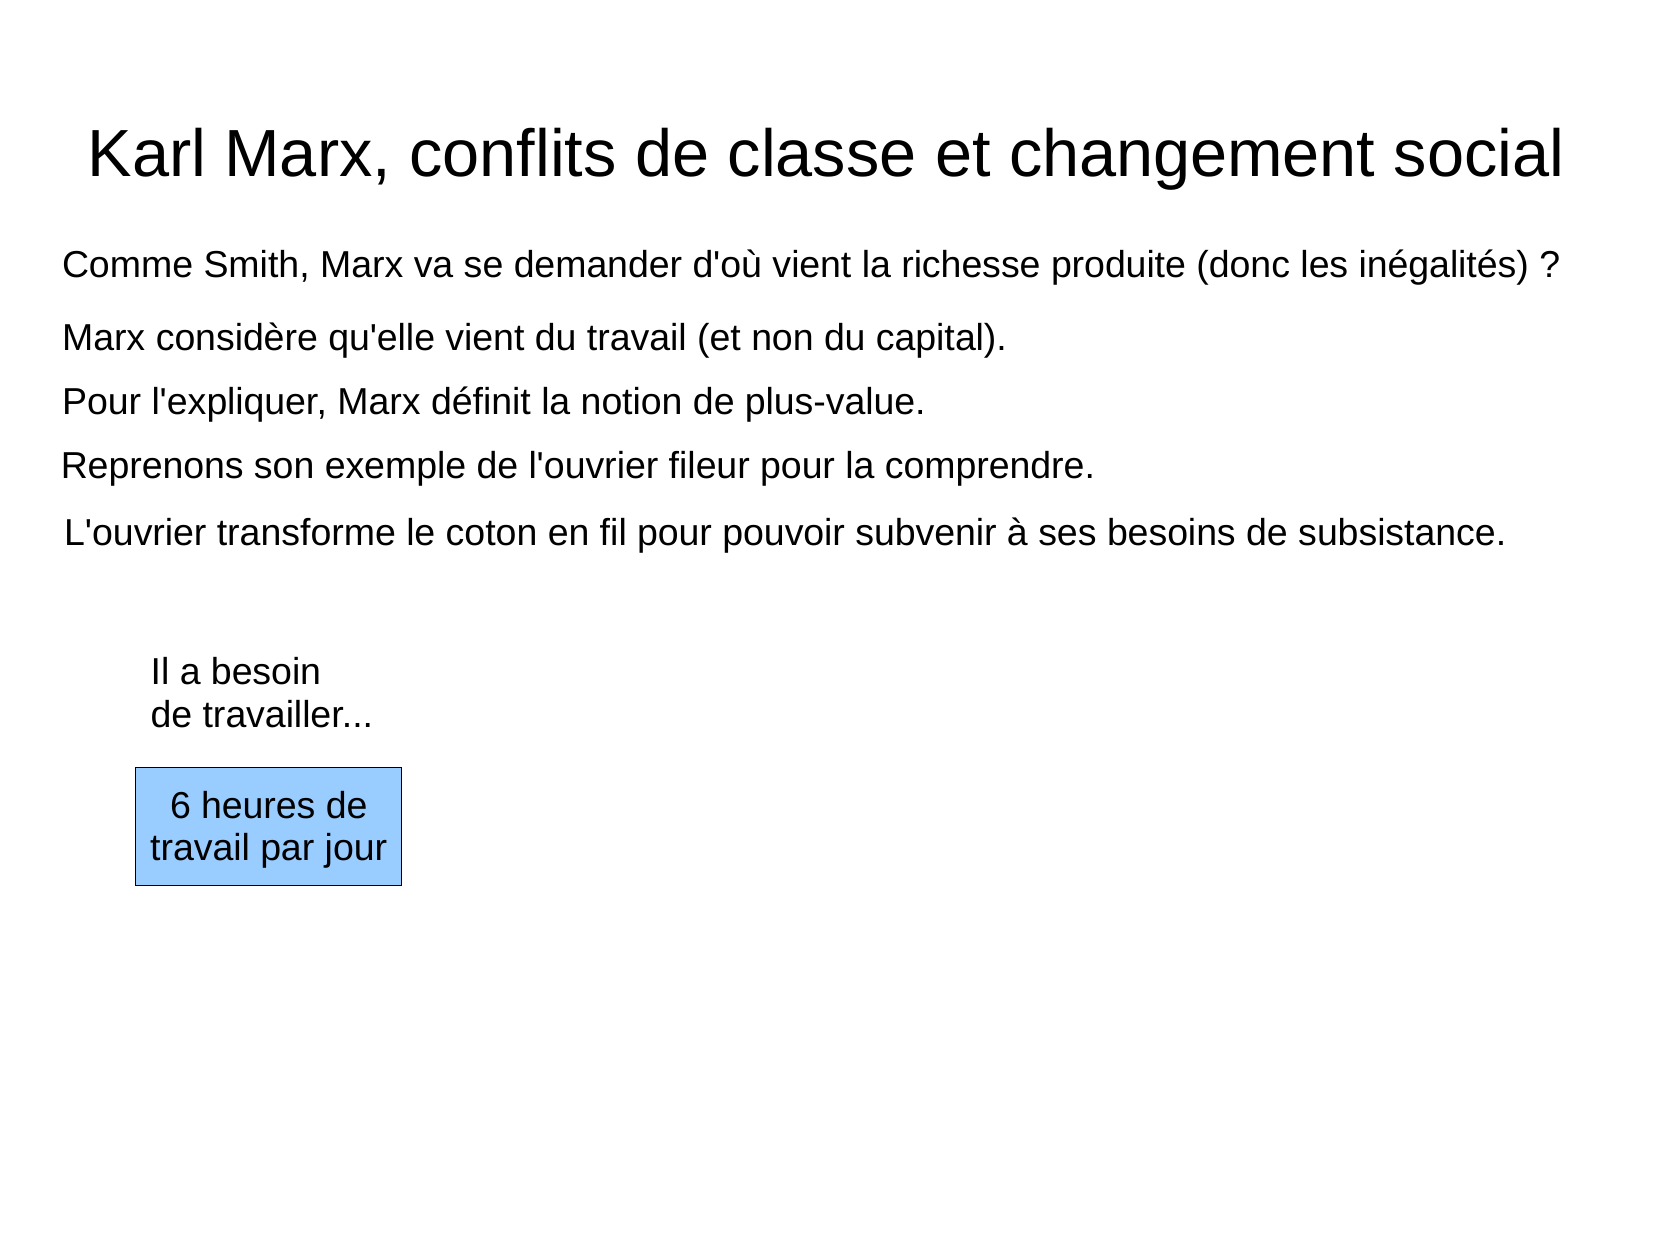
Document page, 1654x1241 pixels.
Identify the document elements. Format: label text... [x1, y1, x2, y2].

text_box Reprenons son exemple de l'ouvrier fileur pour la comprendre. [46, 437, 1123, 494]
text_box Pour l'expliquer, Marx définit la notion de plus-value. [47, 373, 943, 431]
text_box Comme Smith, Marx va se demander d'où vient la richesse produite (donc les inégalités) ? [47, 236, 1579, 294]
text_box Marx considère qu'elle vient du travail (et non du capital). [47, 308, 1025, 366]
title Karl Marx, conflits de classe et changement social [82, 56, 1571, 236]
text_box 6 heures de travail par jour [135, 767, 402, 886]
text_box Il a besoin de travailler... [135, 643, 389, 743]
text_box L'ouvrier transforme le coton en fil pour pouvoir subvenir à ses besoins de subsistance. [49, 503, 1542, 561]
